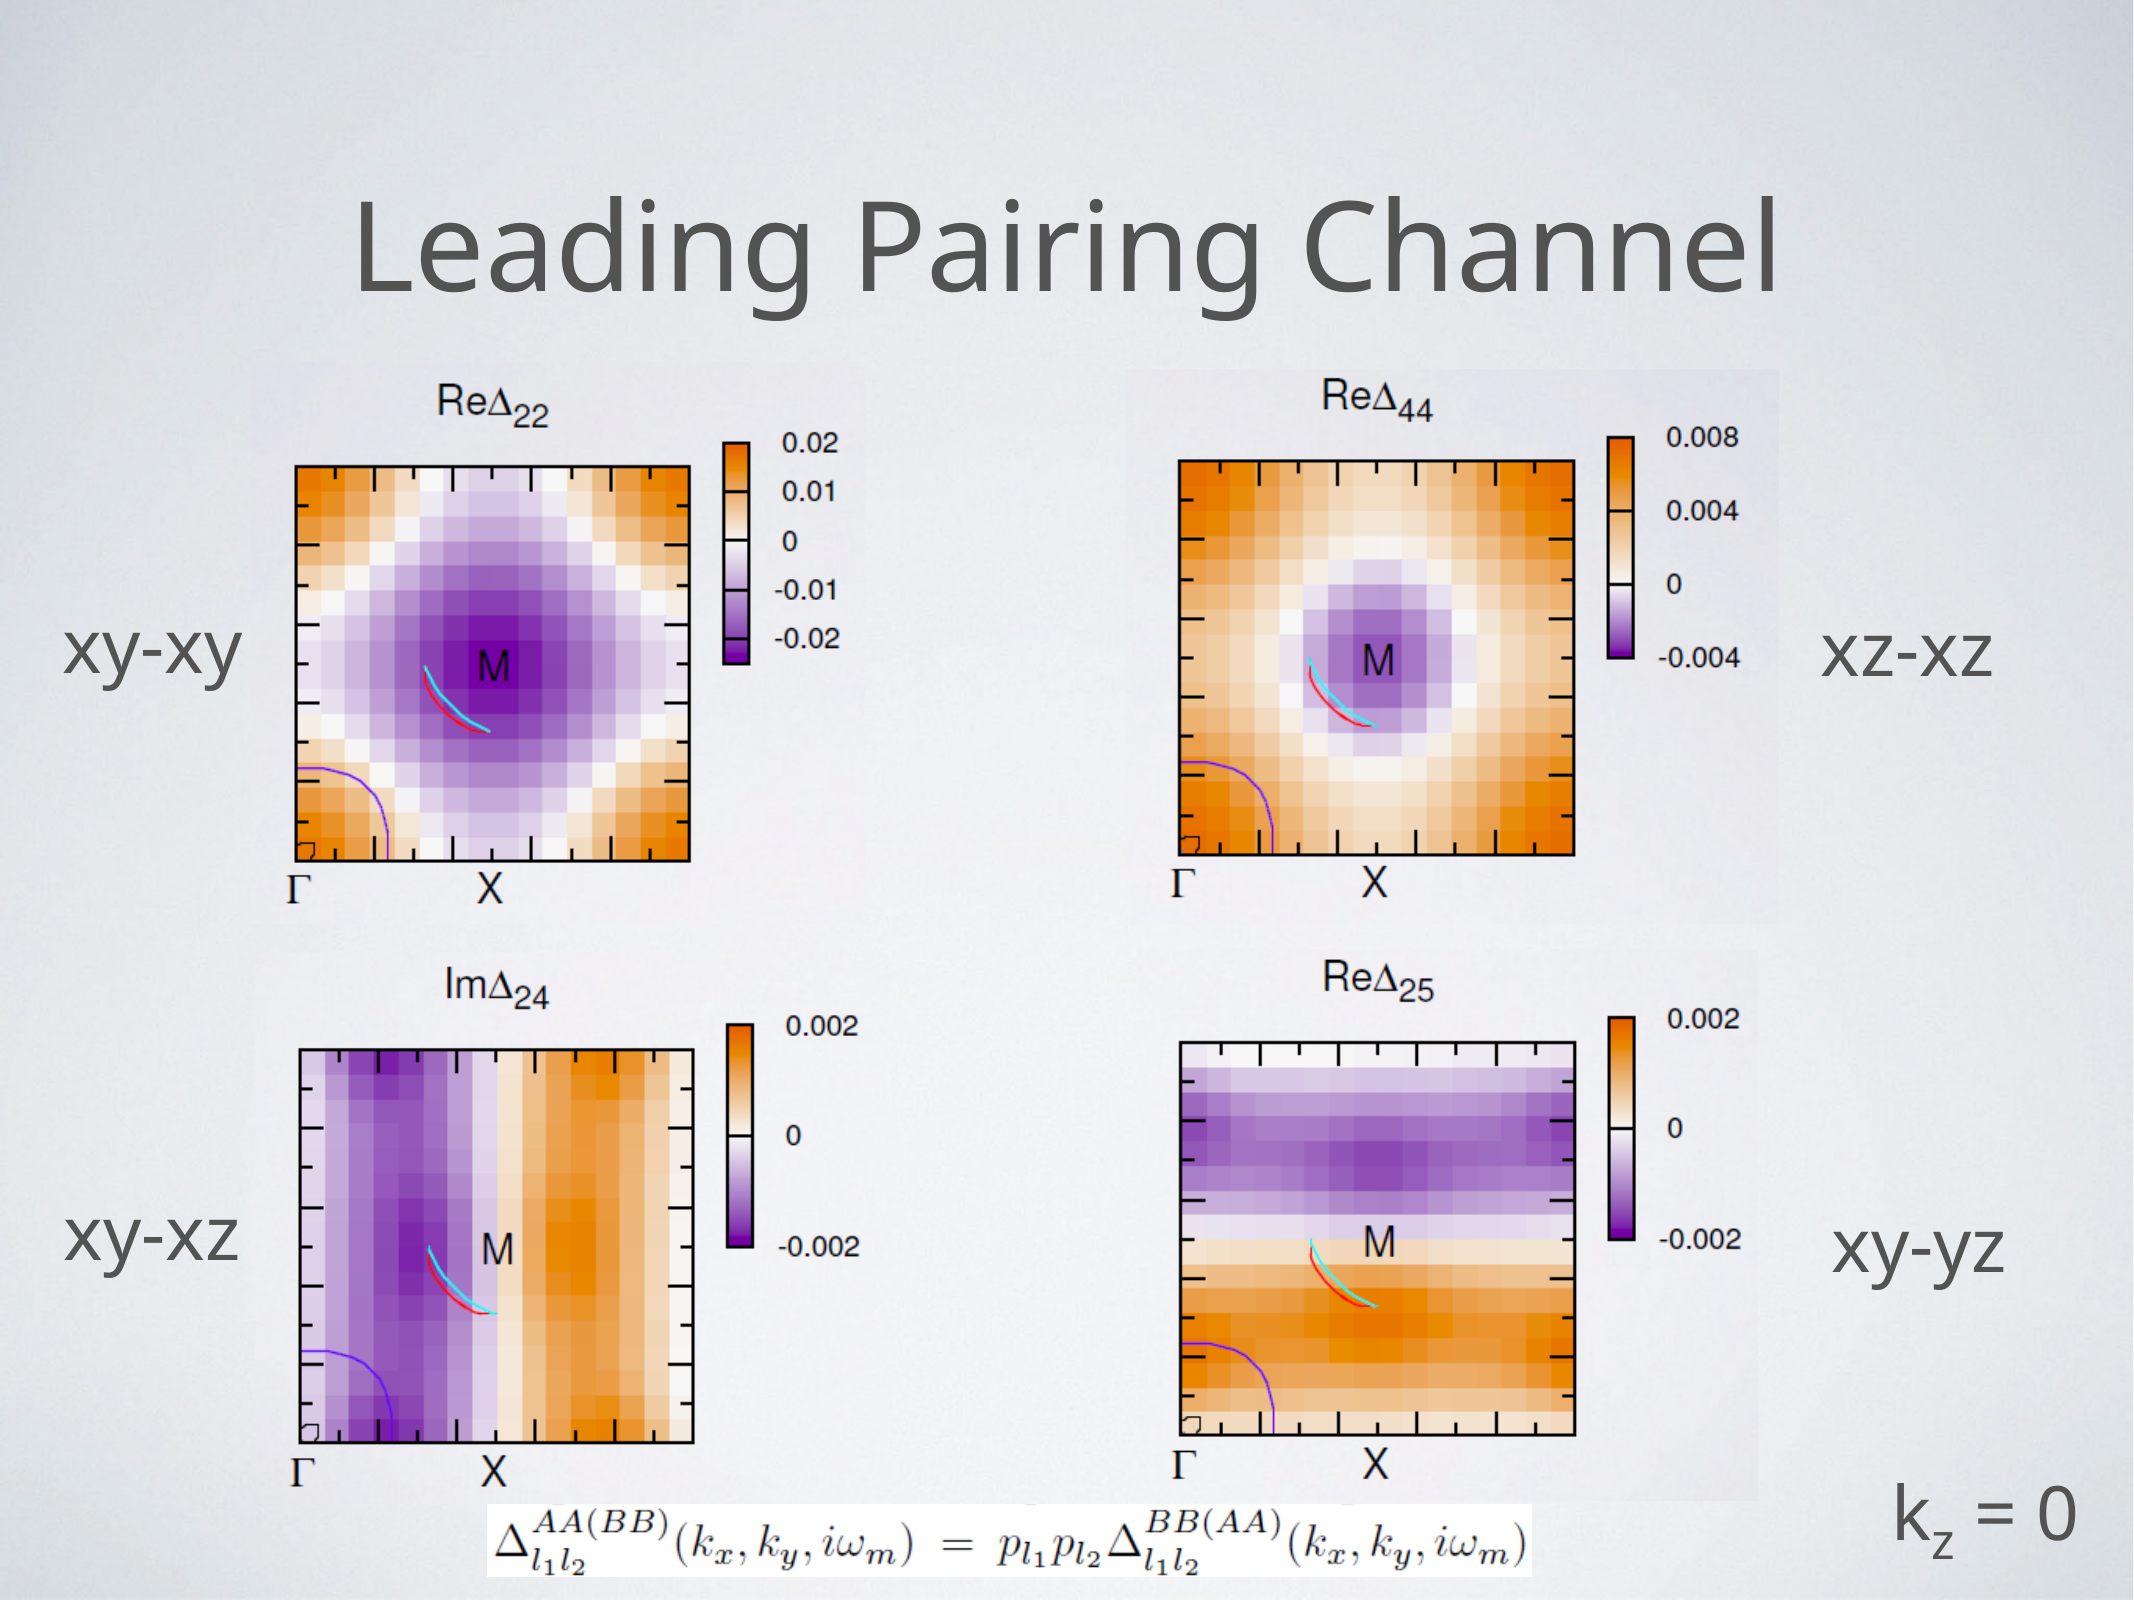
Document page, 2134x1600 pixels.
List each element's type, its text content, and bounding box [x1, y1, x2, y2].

text_box xy-xz [55, 1177, 250, 1285]
picture [1137, 949, 1758, 1501]
title Leading Pairing Channel [58, 41, 2076, 442]
picture [1125, 369, 1779, 924]
text_box xz-xz [1810, 592, 2005, 701]
text_box xy-xy [55, 589, 250, 698]
text_box kz = 0 [1881, 1463, 2091, 1572]
picture [255, 953, 1532, 1577]
picture [251, 362, 865, 924]
text_box xy-yz [1822, 1188, 2017, 1297]
